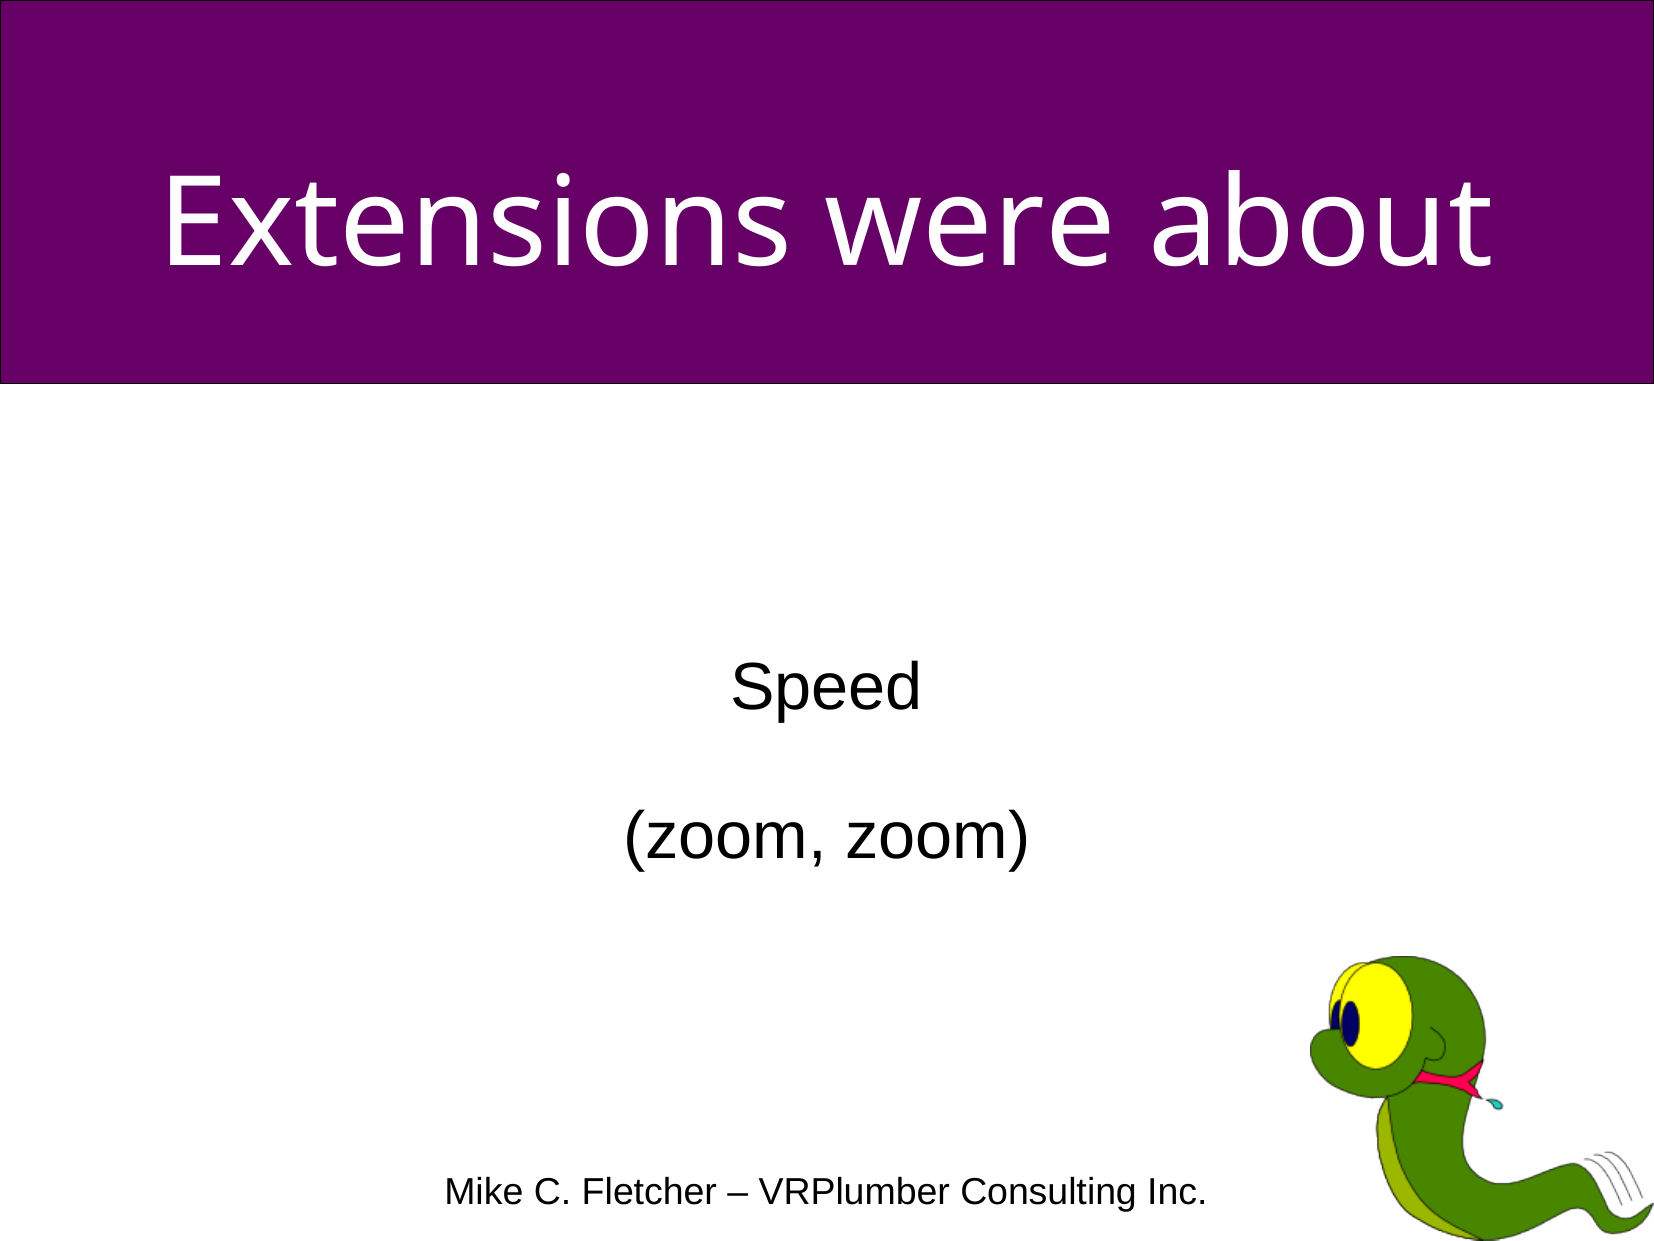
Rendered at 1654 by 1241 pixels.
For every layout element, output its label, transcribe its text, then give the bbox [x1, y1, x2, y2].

title Extensions were about [82, 56, 1571, 377]
picture [1310, 956, 1654, 1241]
subtitle Speed (zoom, zoom) [82, 420, 1571, 1102]
